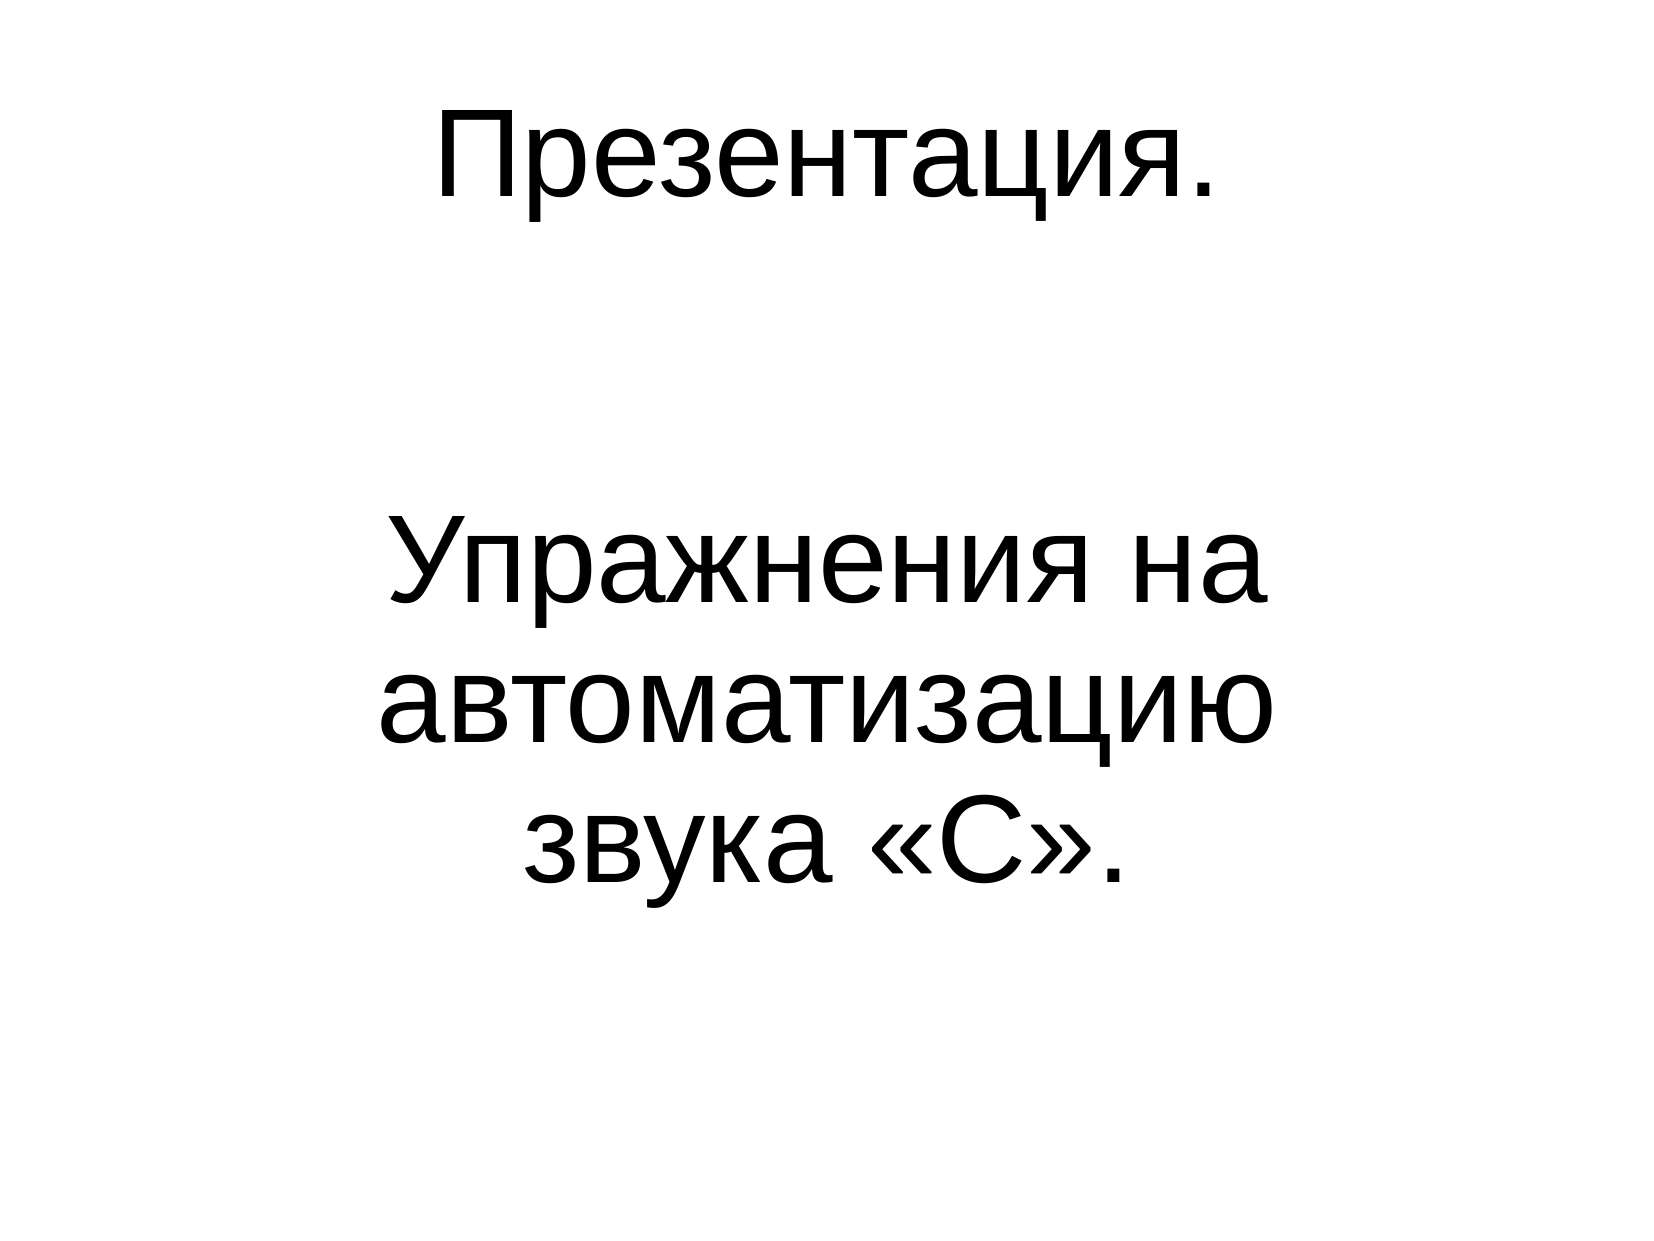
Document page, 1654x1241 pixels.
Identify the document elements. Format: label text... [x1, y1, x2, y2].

title Презентация. [82, 49, 1571, 257]
subtitle Упражнения на автоматизацию звука «С». [82, 297, 1571, 1102]
